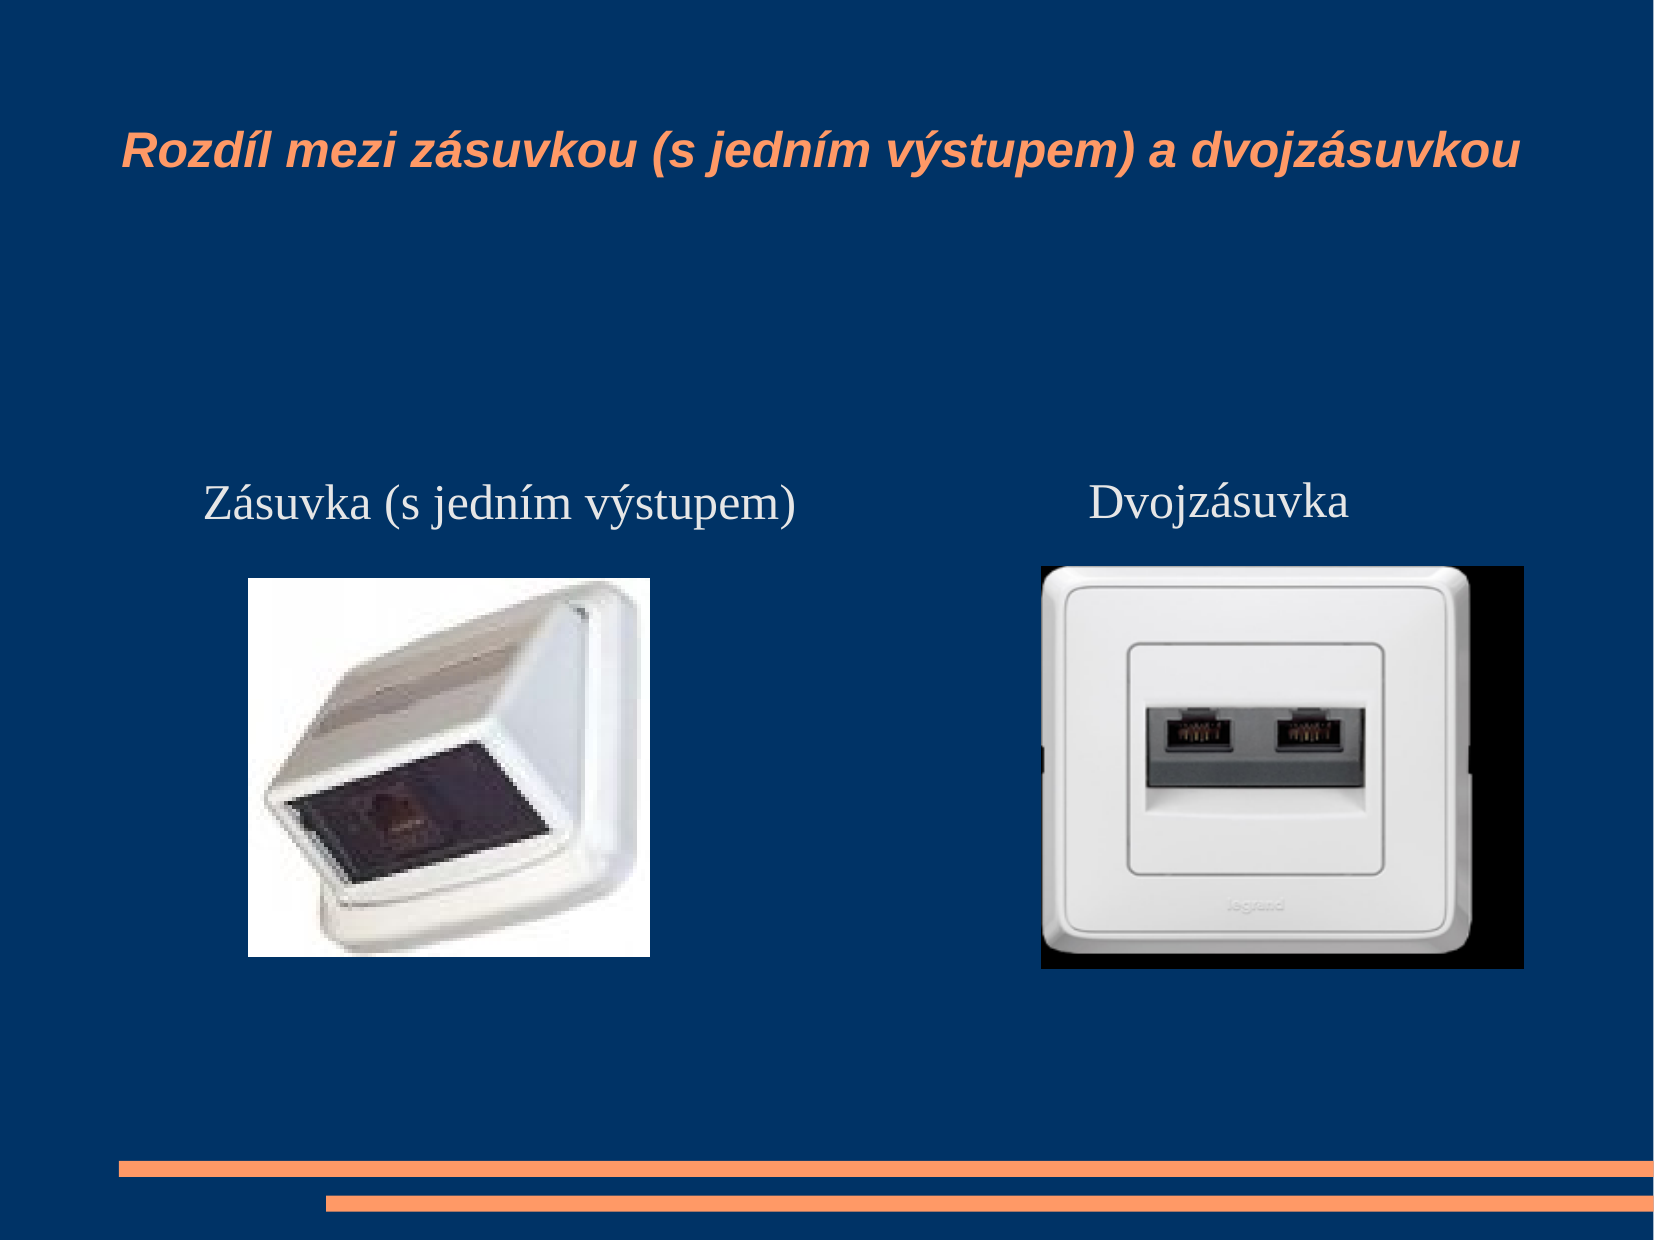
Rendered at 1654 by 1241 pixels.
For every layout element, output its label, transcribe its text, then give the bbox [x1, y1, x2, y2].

title Rozdíl mezi zásuvkou (s jedním výstupem) a dvojzásuvkou [121, 46, 1534, 254]
picture [248, 578, 650, 957]
list Zásuvka (s jedním výstupem) Dvojzásuvka [131, 472, 1571, 582]
picture [1041, 566, 1524, 969]
